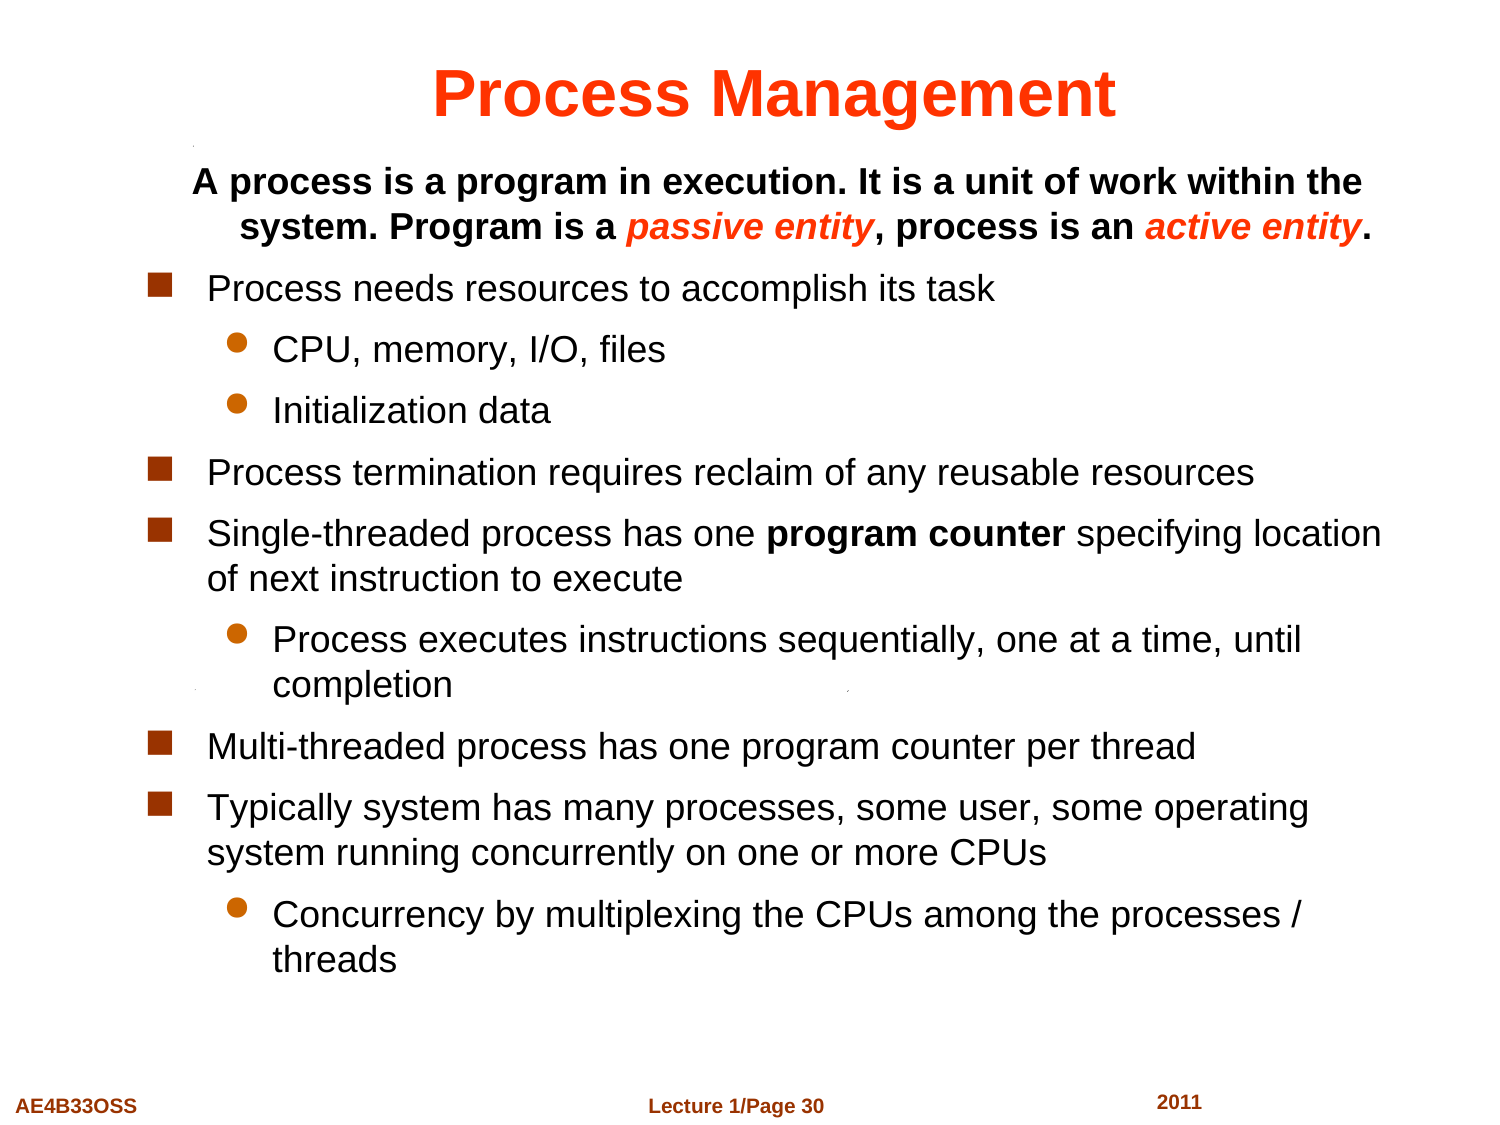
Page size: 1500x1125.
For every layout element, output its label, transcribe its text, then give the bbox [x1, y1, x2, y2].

title Process Management [112, 37, 1438, 138]
list A process is a program in execution. It is a unit of work within the system. Program is a passive entity, process is an active entity. Process needs resources to accomplish its task CPU, memory, I/O, files Initialization data Process termination requires reclaim of any reusable resources Single-threaded process has one program counter specifying location of next instruction to execute Process executes instructions sequentially, one at a time, until completion Multi-threaded process has one program counter per thread Typically system has many processes, some user, some operating system running concurrently on one or more CPUs Concurrency by multiplexing the CPUs among the processes / threads [135, 149, 1420, 1049]
